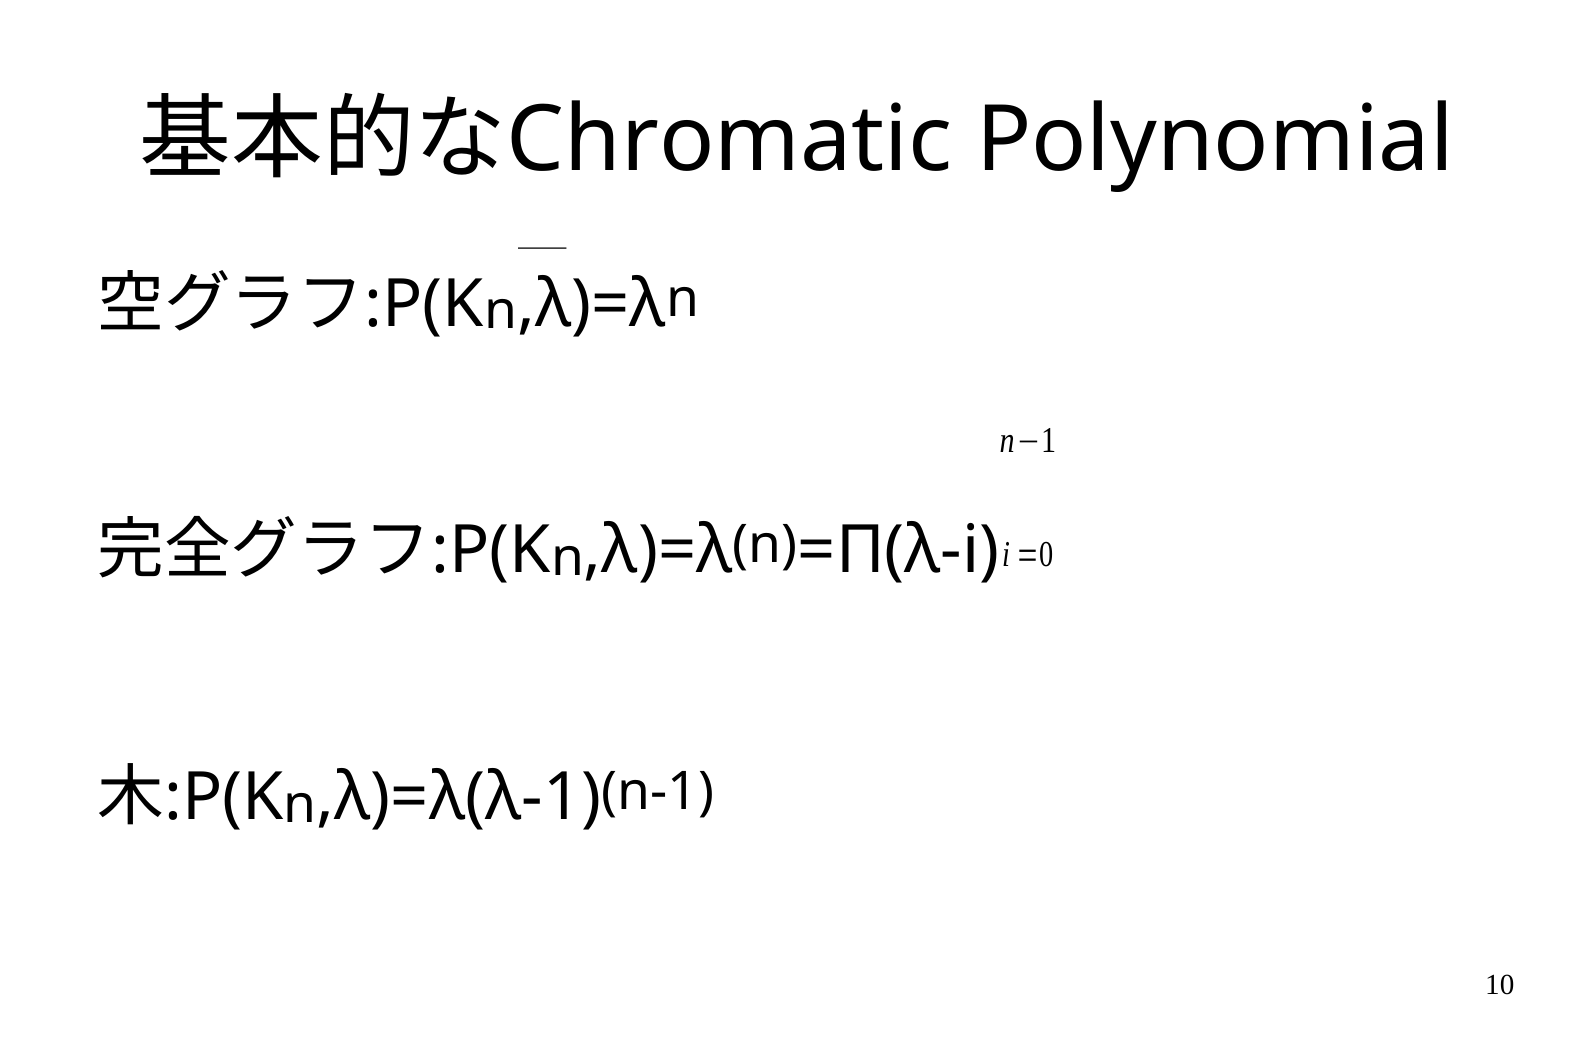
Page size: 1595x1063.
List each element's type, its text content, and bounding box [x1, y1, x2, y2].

title 基本的なChromatic Polynomial [79, 42, 1515, 220]
chart [994, 534, 1061, 575]
chart [503, 218, 577, 253]
list 空グラフ:P(Kn,λ)=λn 完全グラフ:P(Kn,λ)=λ(n)=П(λ-i) 木:P(Kn,λ)=λ(λ-1)(n-1) [79, 248, 1515, 951]
chart [992, 420, 1063, 461]
